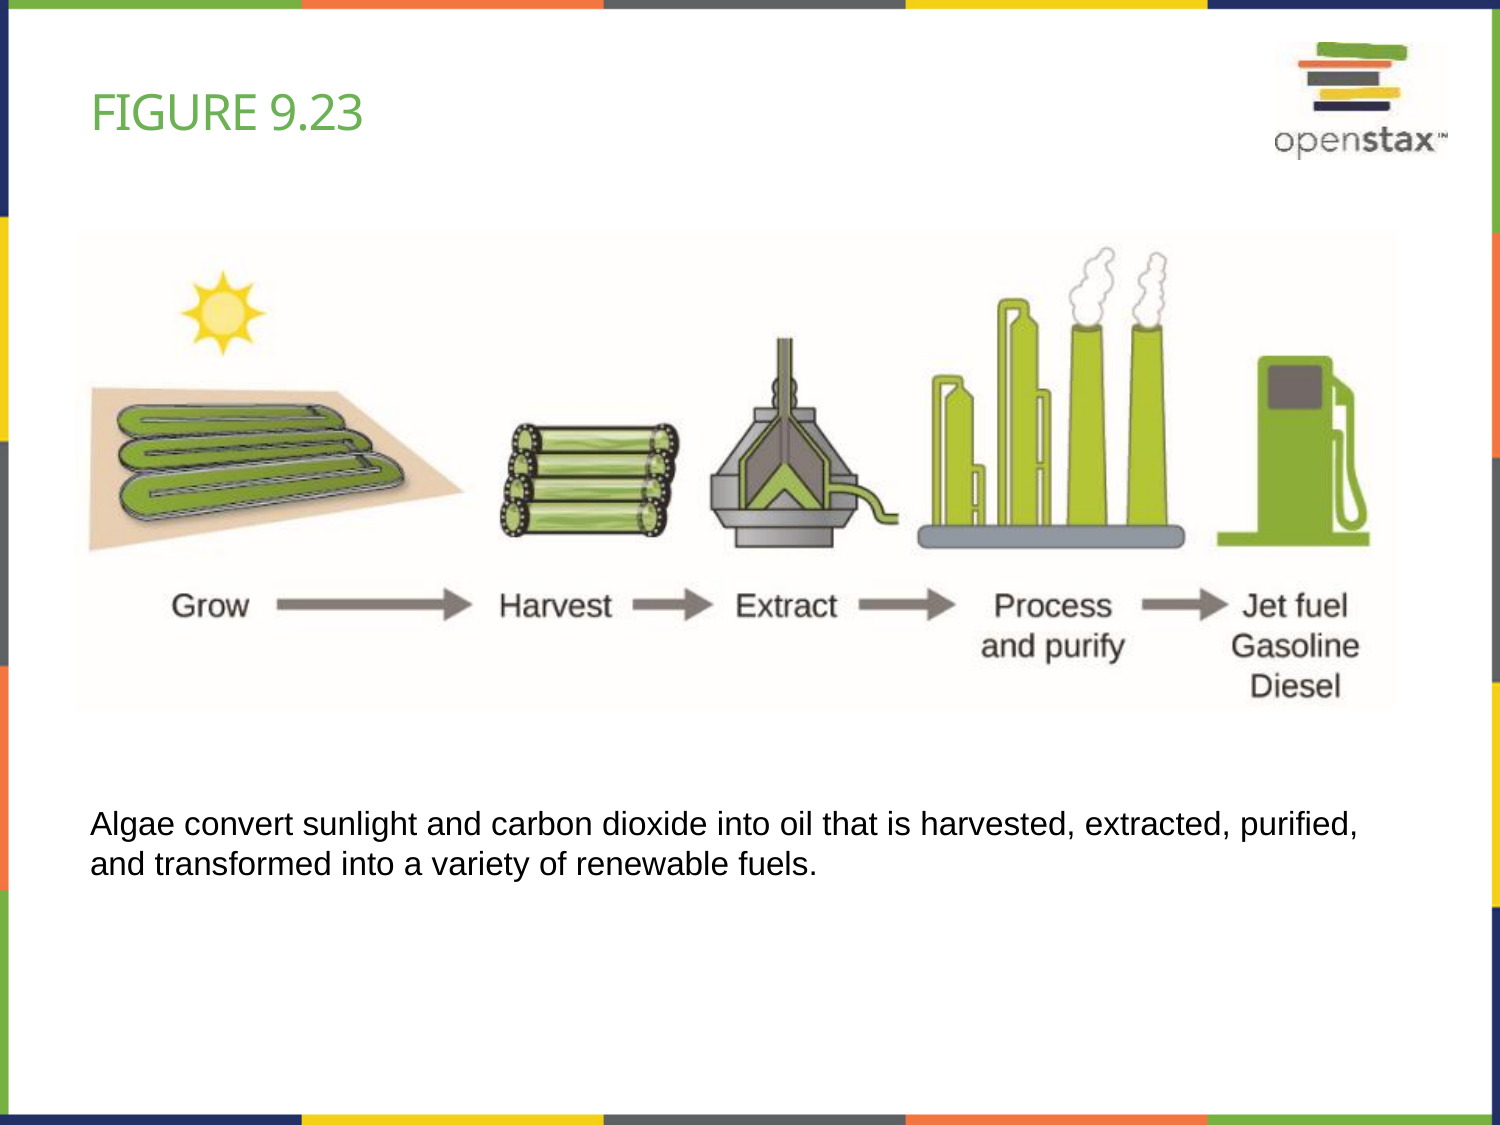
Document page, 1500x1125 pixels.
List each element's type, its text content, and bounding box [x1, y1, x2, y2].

list Algae convert sunlight and carbon dioxide into oil that is harvested, extracted, purified, and transformed into a variety of renewable fuels. [75, 794, 1398, 986]
title Figure 9.23 [75, 39, 1398, 148]
picture [0, 0, 1500, 1125]
